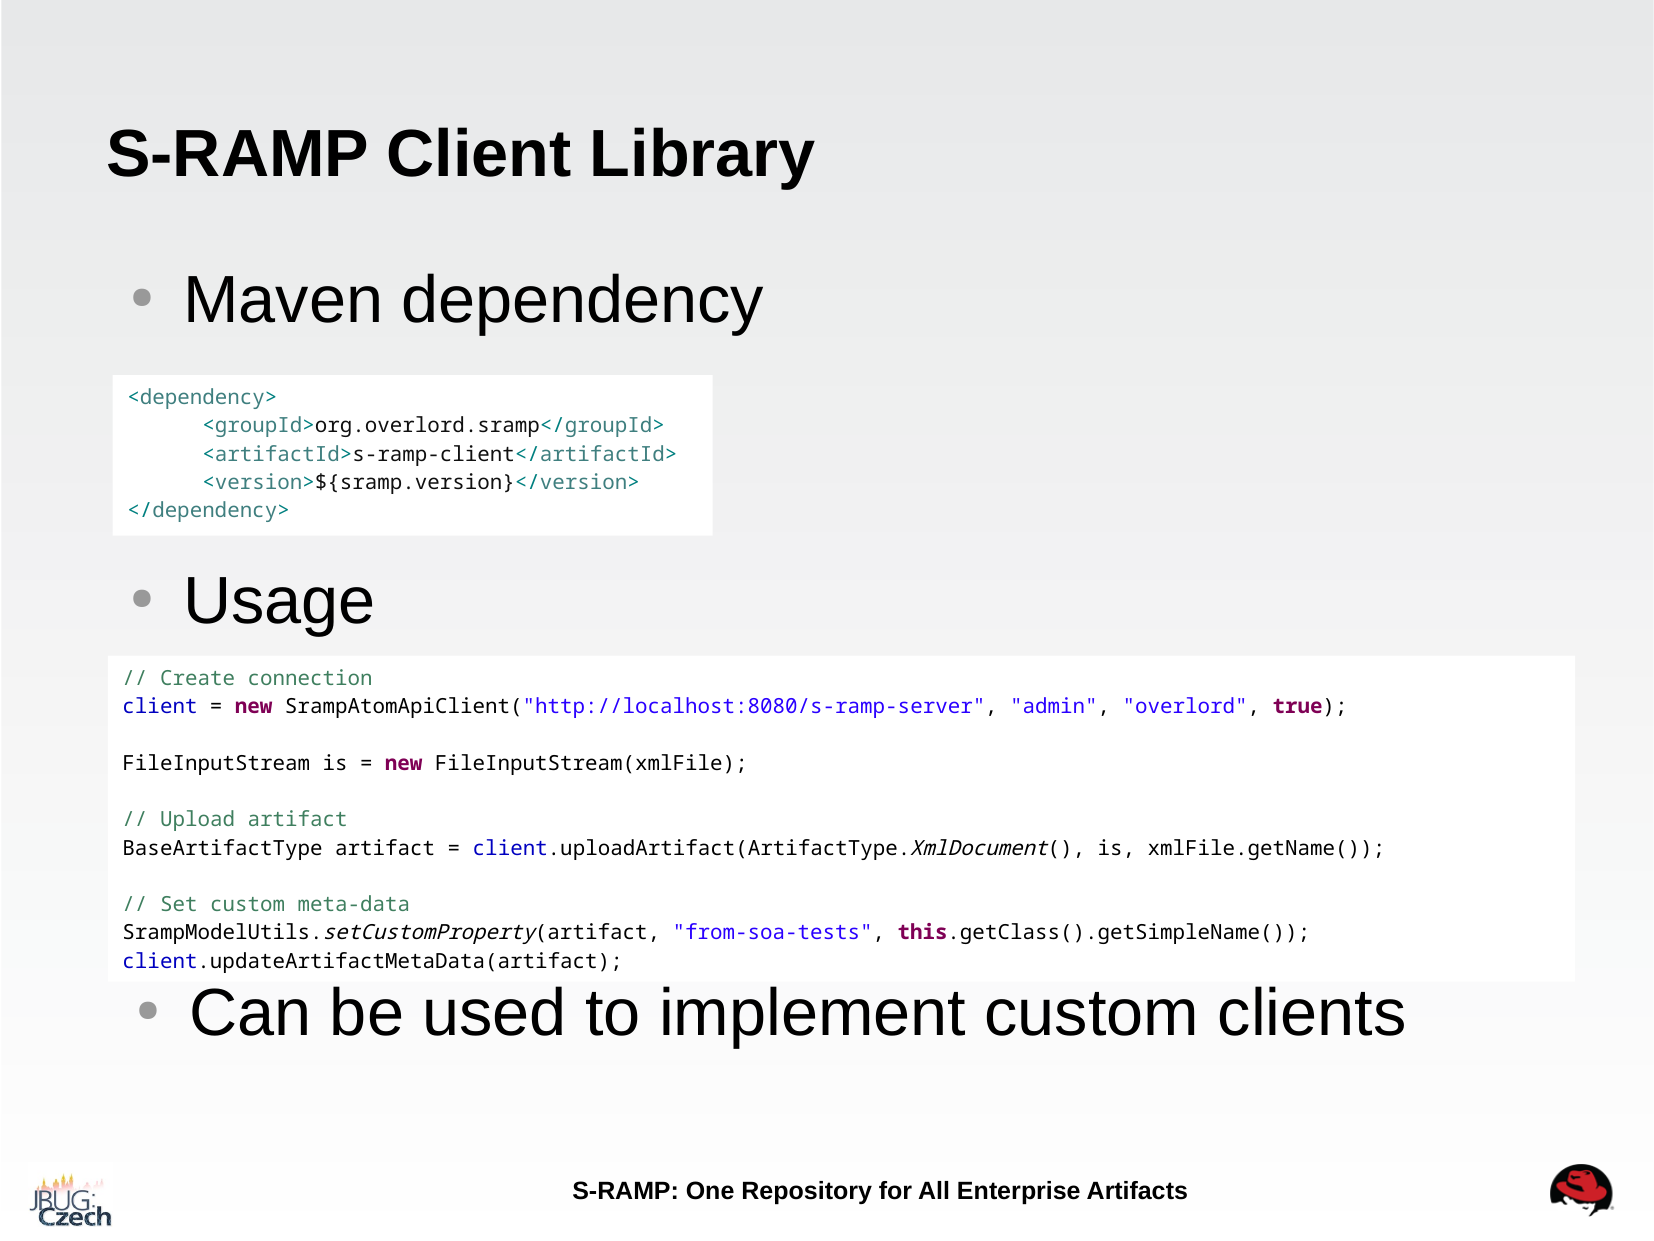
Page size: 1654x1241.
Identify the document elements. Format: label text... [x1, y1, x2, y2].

text_box <dependency> <groupId>org.overlord.sramp</groupId> <artifactId>s-ramp-client</artifactId> <version>${sramp.version}</version> </dependency> [112, 375, 713, 536]
title S-RAMP Client Library [82, 49, 1571, 257]
text_box Maven dependency [112, 262, 881, 338]
text_box // Create connection client = new SrampAtomApiClient("http://localhost:8080/s-ramp-server", "admin", "overlord", true); FileInputStream is = new FileInputStream(xmlFile); // Upload artifact BaseArtifactType artifact = client.uploadArtifact(ArtifactType.XmlDocument(), is, xmlFile.getName()); // Set custom meta-data SrampModelUtils.setCustomProperty(artifact, "from-soa-tests", this.getClass().getSimpleName()); client.updateArtifactMetaData(artifact); [107, 655, 1576, 938]
text_box Can be used to implement custom clients [118, 975, 1576, 1050]
text_box Usage [112, 562, 656, 638]
picture [1, 0, 1654, 1241]
